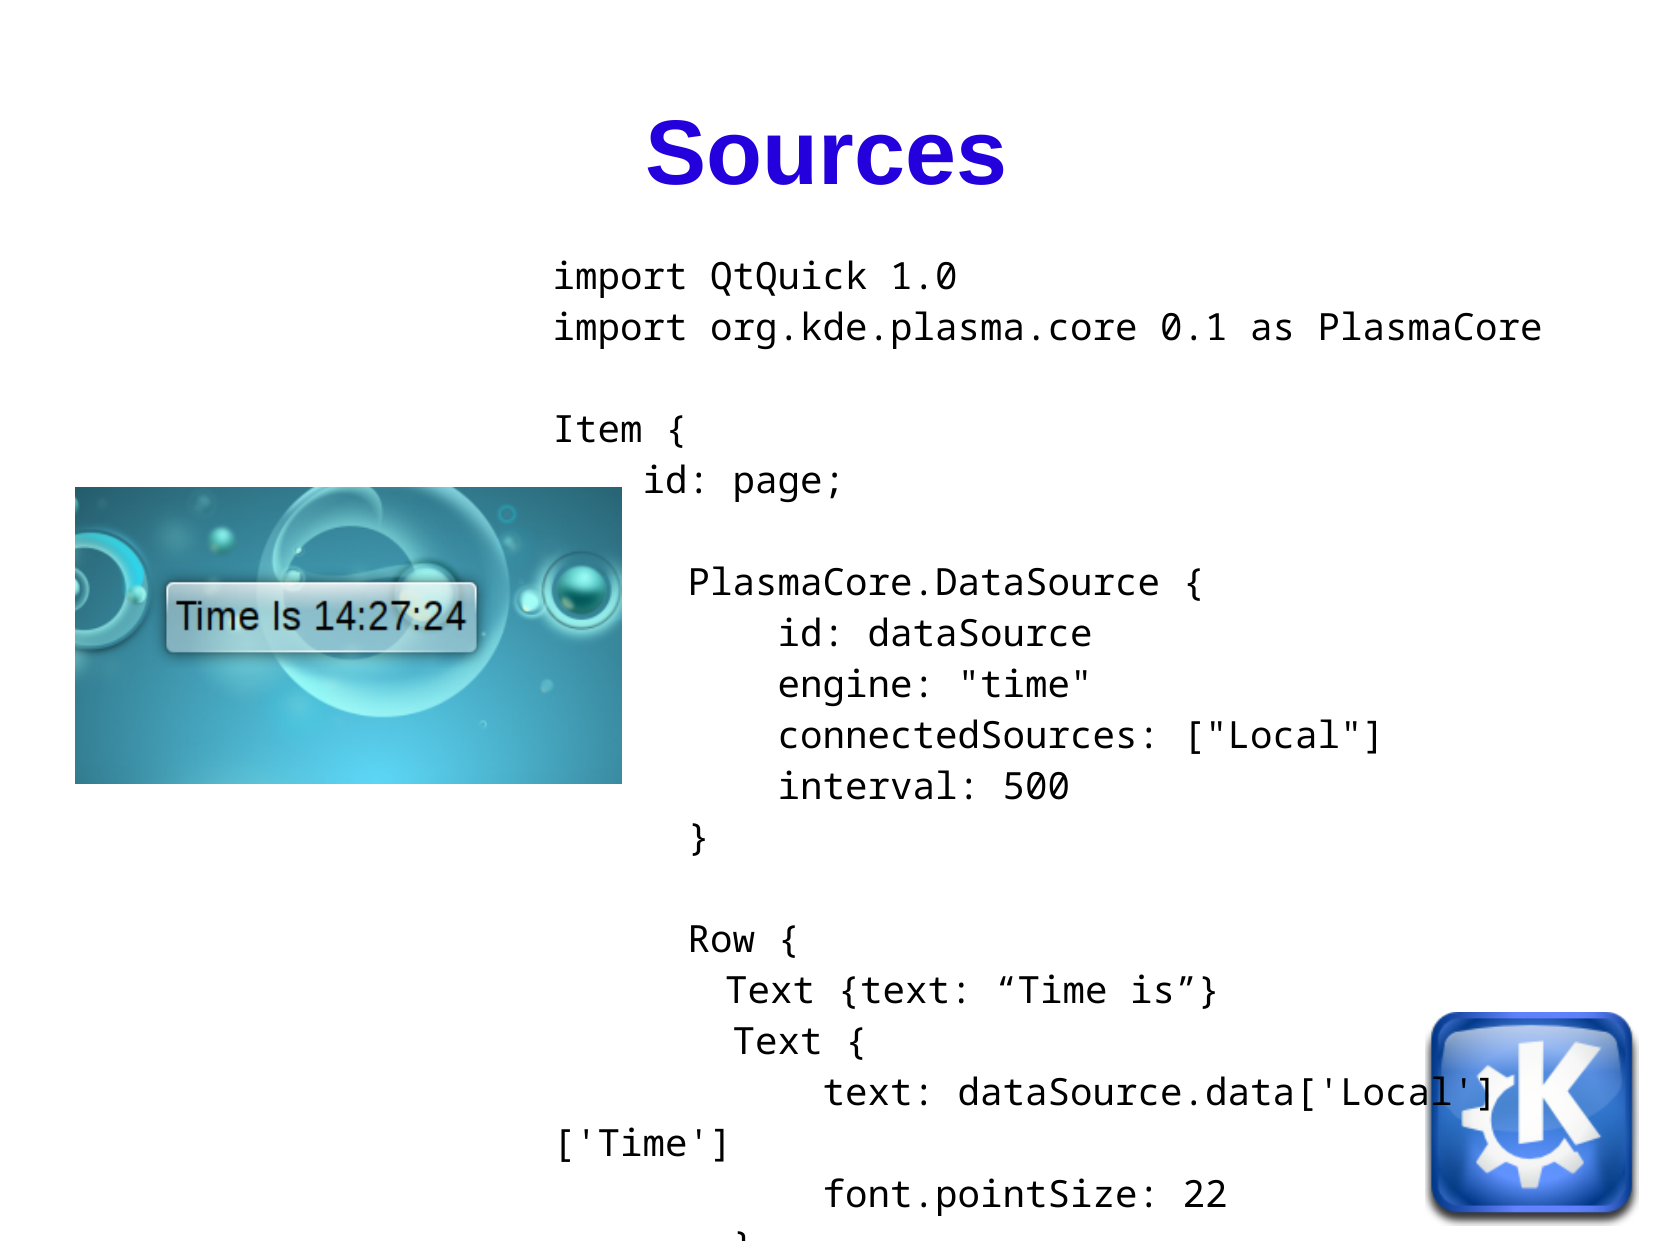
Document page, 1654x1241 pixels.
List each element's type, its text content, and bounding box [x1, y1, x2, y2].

picture [75, 487, 622, 785]
title Sources [82, 49, 1571, 257]
picture [1576, 1012, 1639, 1226]
text_box import QtQuick 1.0 import org.kde.plasma.core 0.1 as PlasmaCore Item { id: page; PlasmaCore.DataSource { id: dataSource engine: "time" connectedSources: ["Local"] interval: 500 } Row { Text {text: “Time is”} Text { text: dataSource.data['Local']['Time'] font.pointSize: 22 } } } [537, 241, 1576, 1241]
